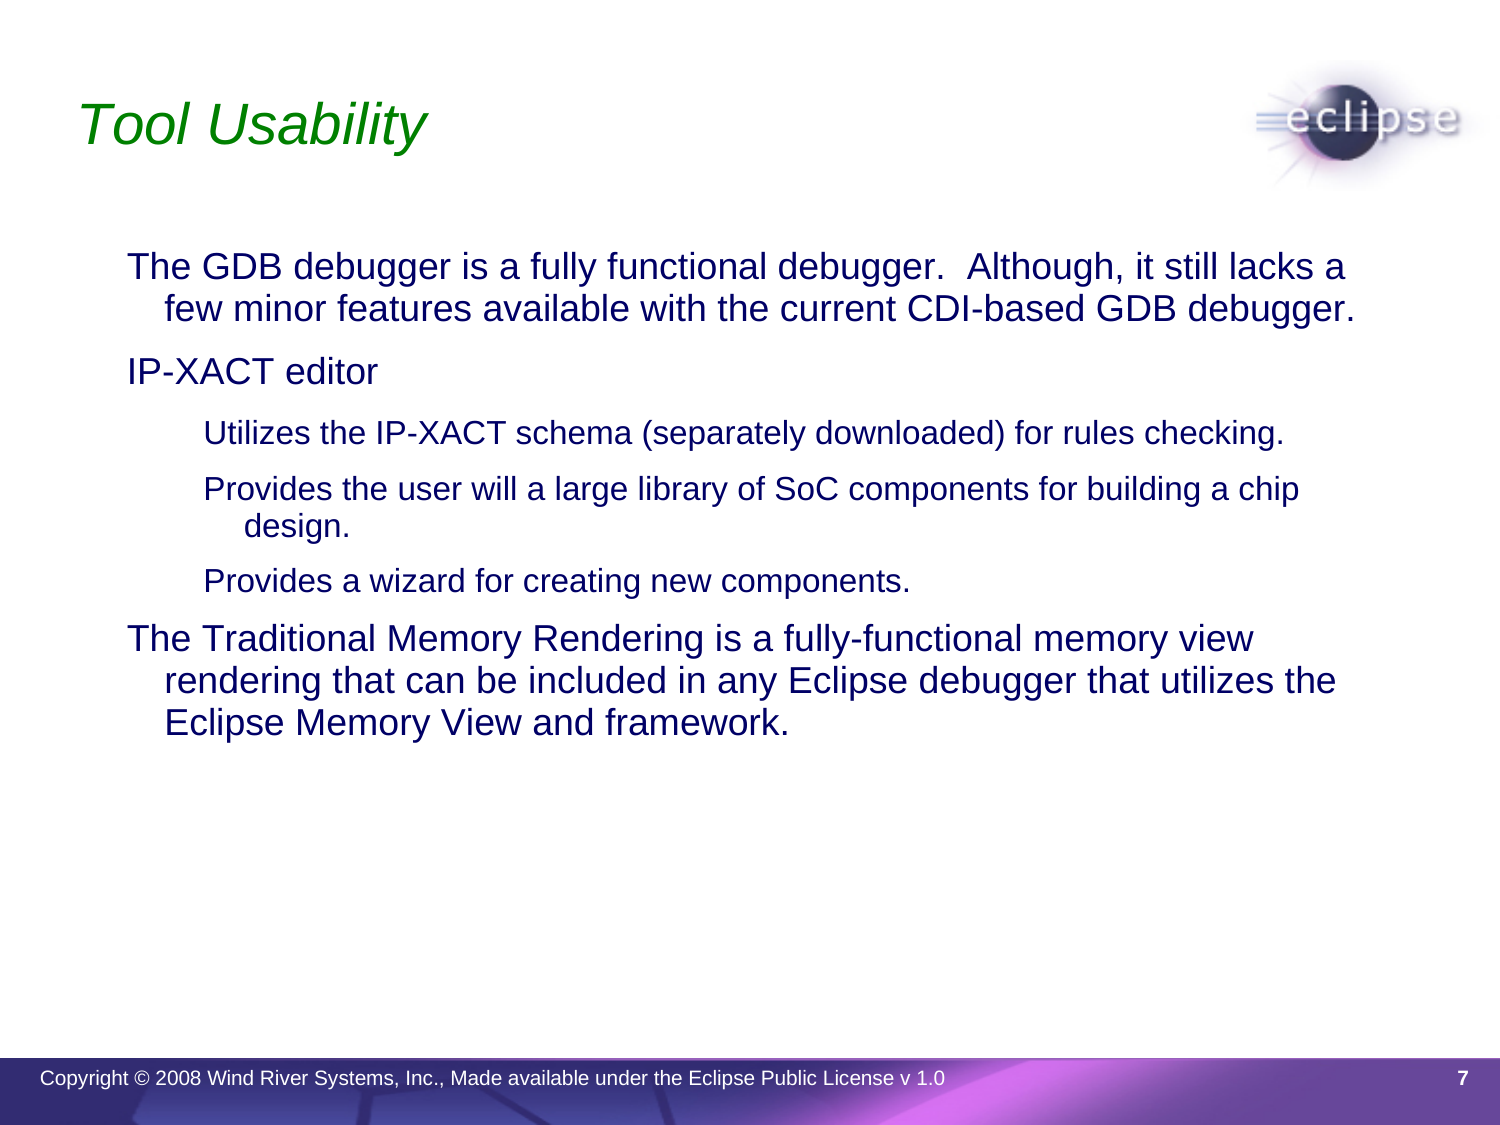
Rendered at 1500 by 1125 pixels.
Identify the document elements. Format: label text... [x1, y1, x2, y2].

picture [1222, 60, 1500, 191]
list The GDB debugger is a fully functional debugger. Although, it still lacks a few minor features available with the current CDI-based GDB debugger. IP-XACT editor Utilizes the IP-XACT schema (separately downloaded) for rules checking. Provides the user will a large library of SoC components for building a chip design. Provides a wizard for creating new components. The Traditional Memory Rendering is a fully-functional memory view rendering that can be included in any Eclipse debugger that utilizes the Eclipse Memory View and framework. [112, 237, 1388, 933]
title Tool Usability [26, 90, 1223, 172]
text_box <number> [1133, 1059, 1484, 1100]
picture [0, 1058, 1500, 1125]
